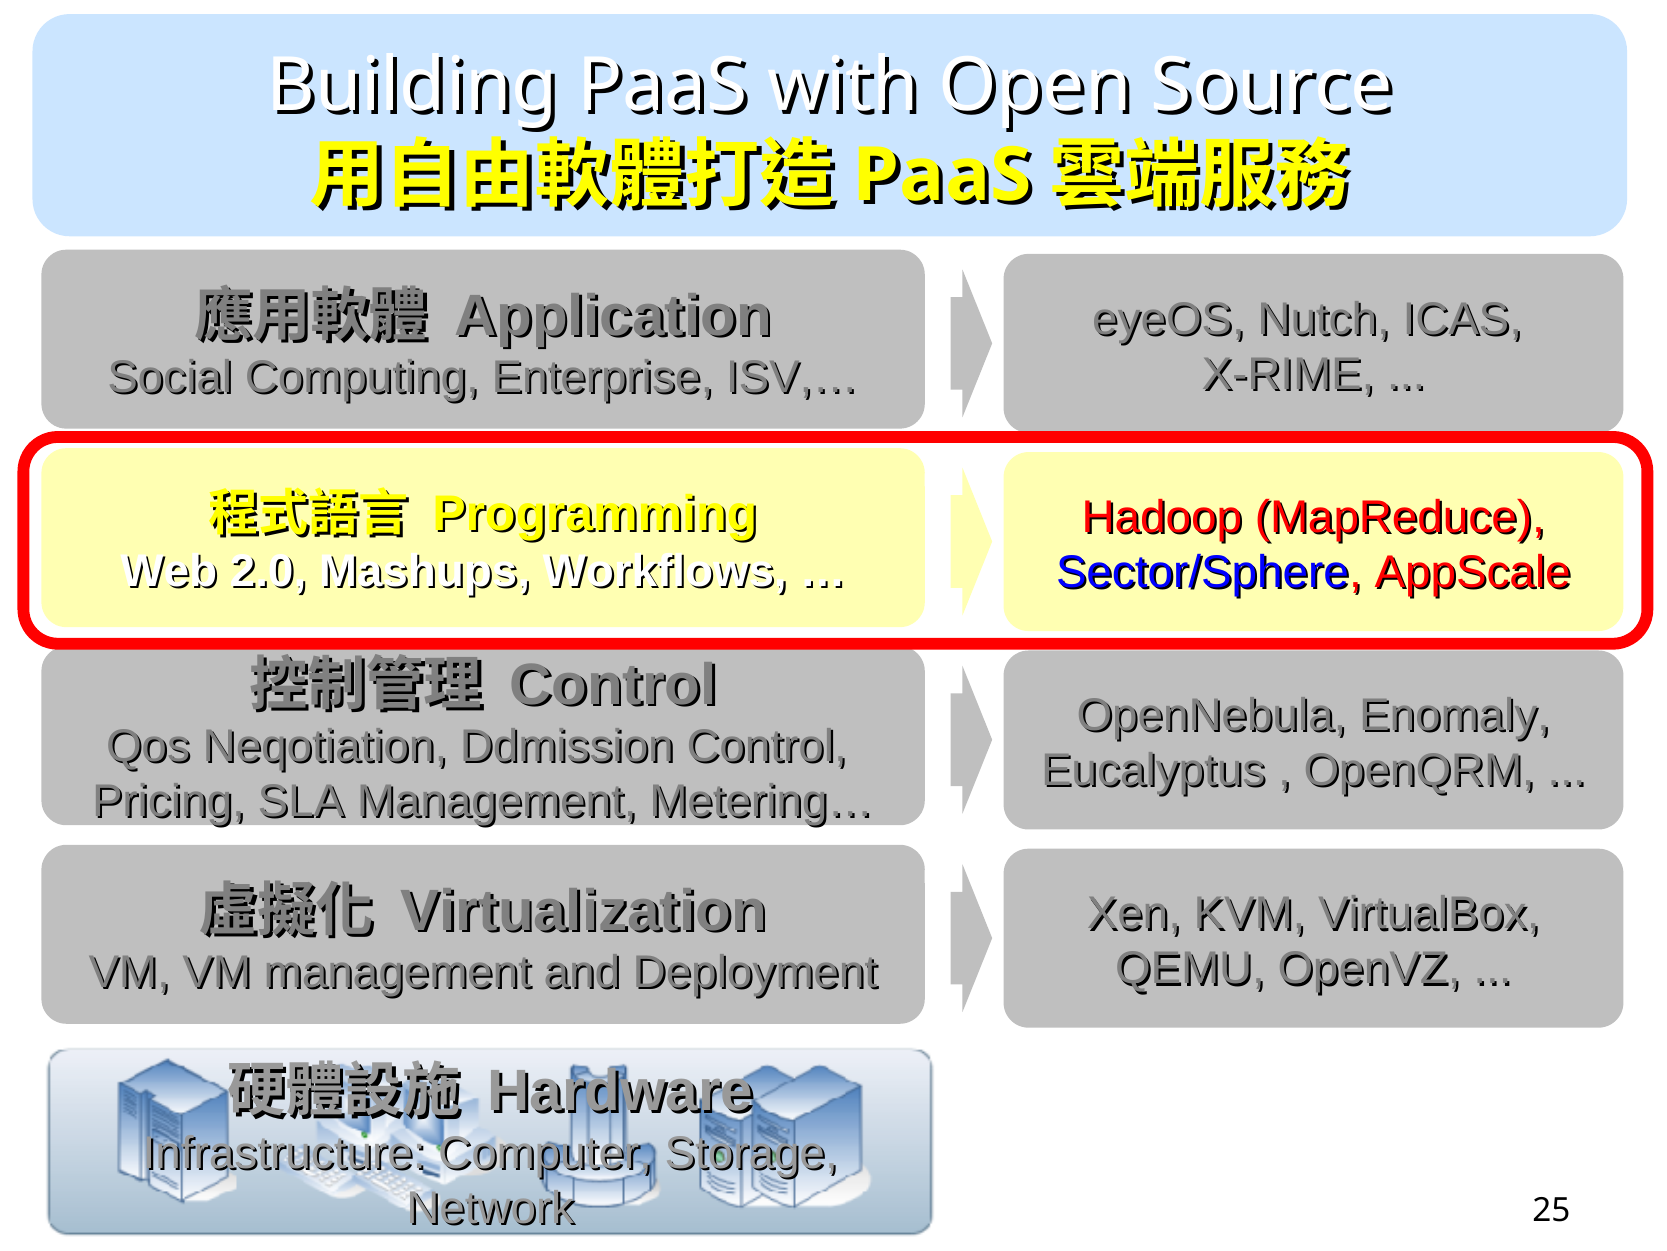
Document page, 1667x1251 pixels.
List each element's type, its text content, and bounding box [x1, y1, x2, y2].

text_box Building PaaS with Open Source 用自由軟體打造PaaS雲端服務 [32, 14, 1628, 237]
text_box 硬體設施 Hardware Infrastructure: Computer, Storage, Network [41, 1043, 940, 1242]
text_box 應用軟體 Application Social Computing, Enterprise, ISV,… [41, 249, 925, 429]
text_box [950, 269, 993, 418]
text_box [950, 467, 993, 616]
text_box OpenNebula, Enomaly, Eucalyptus , OpenQRM, ... [1003, 650, 1624, 830]
text_box 控制管理 Control Qos Neqotiation, Ddmission Control, Pricing, SLA Management, Metering… [41, 650, 925, 826]
text_box [950, 864, 993, 1013]
text_box 程式語言 Programming Web 2.0, Mashups, Workflows, … [41, 448, 925, 628]
text_box Xen, KVM, VirtualBox, QEMU, OpenVZ, ... [1003, 848, 1624, 1028]
text_box 虛擬化 Virtualization VM, VM management and Deployment [41, 844, 925, 1024]
text_box [950, 665, 993, 814]
text_box eyeOS, Nutch, ICAS, X-RIME, ... [1003, 253, 1624, 431]
text_box Hadoop (MapReduce), Sector/Sphere, AppScale [1003, 452, 1624, 632]
